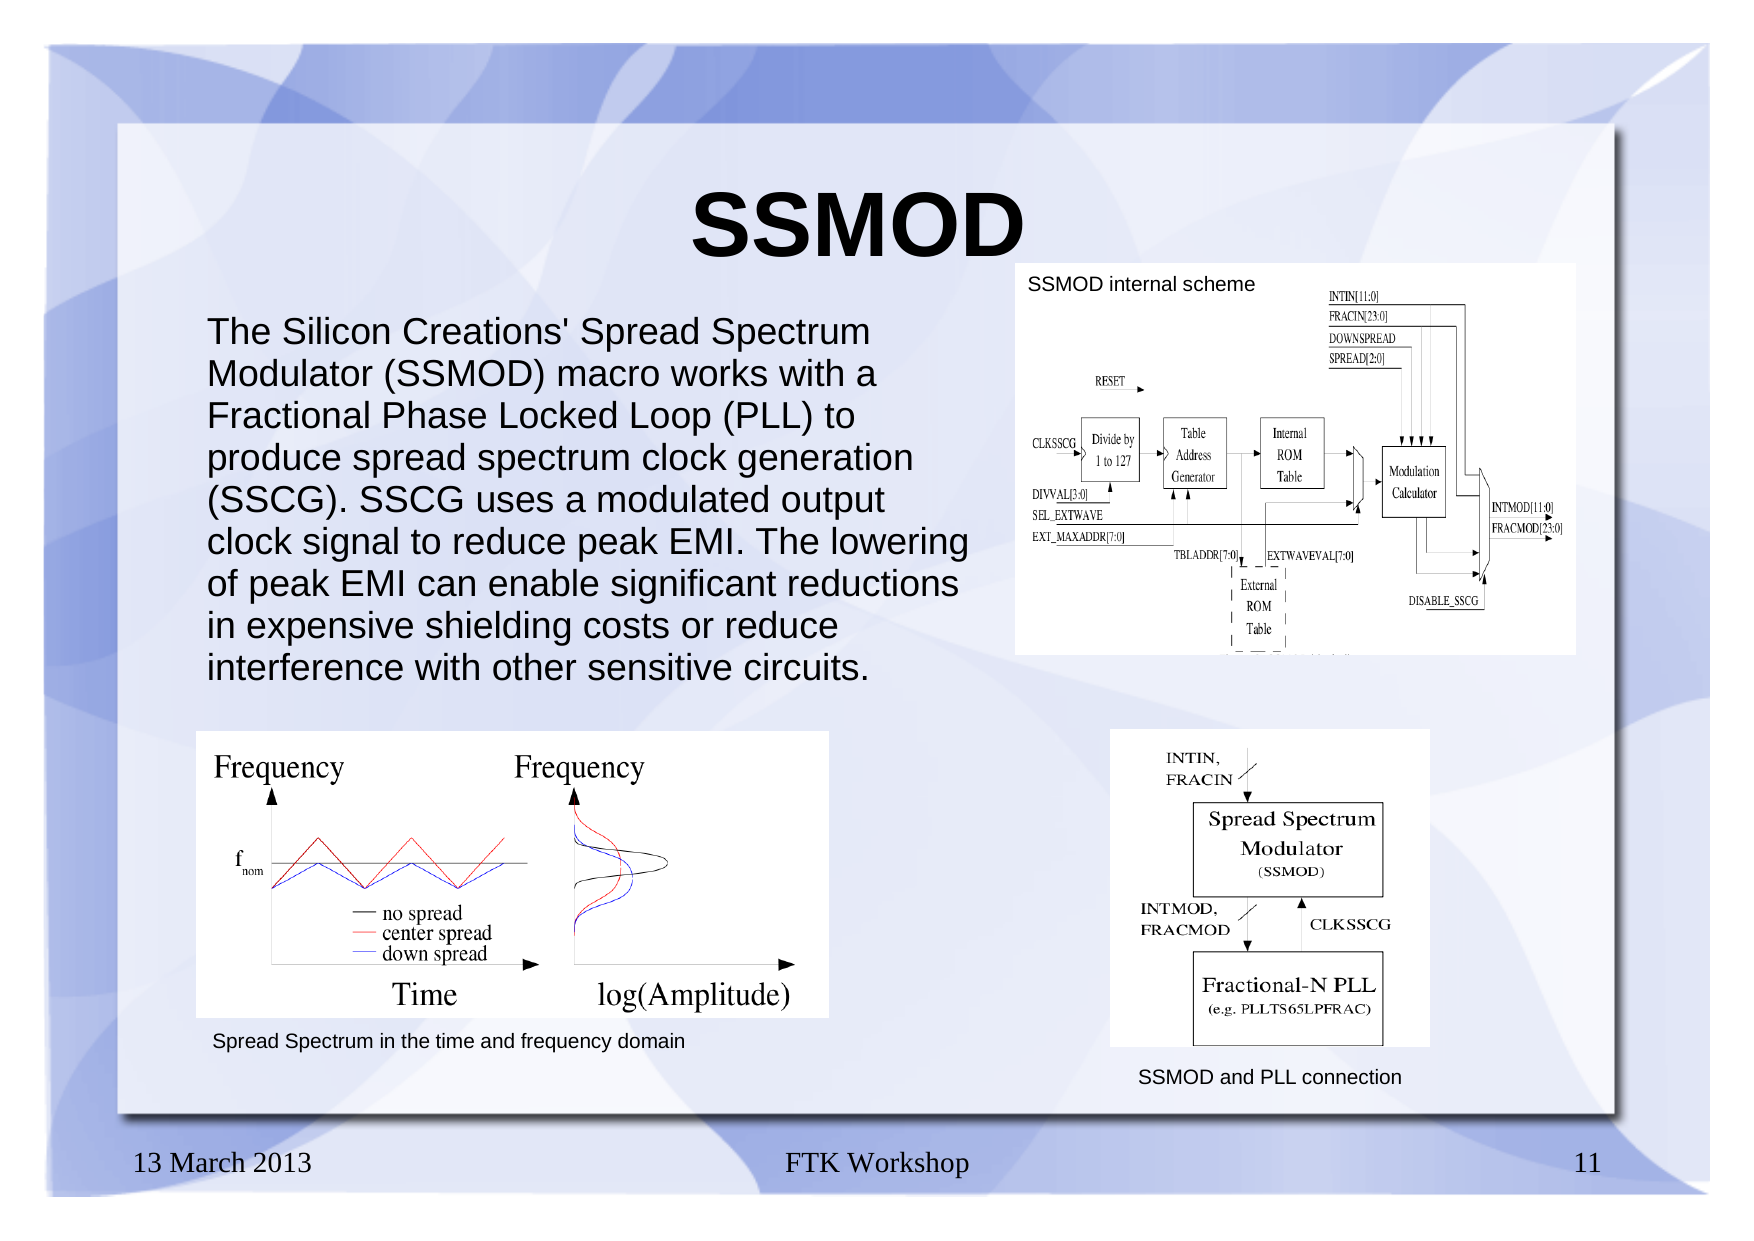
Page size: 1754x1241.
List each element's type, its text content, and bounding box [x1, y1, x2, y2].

text_box SSMOD internal scheme [1012, 265, 1271, 304]
text_box Spread Spectrum in the time and frequency domain [197, 1022, 839, 1103]
text_box The Silicon Creations' Spread Spectrum Modulator (SSMOD) macro works with a Fractional Phase Locked Loop (PLL) to produce spread spectrum clock generation (SSCG). SSCG uses a modulated output clock signal to reduce peak EMI. The lowering of peak EMI can enable significant reductions in expensive shielding costs or reduce interference with other sensitive circuits. [192, 303, 994, 780]
title SSMOD [126, 127, 1591, 321]
text_box SSMOD and PLL connection [1123, 1058, 1418, 1097]
picture [43, 43, 1710, 1197]
